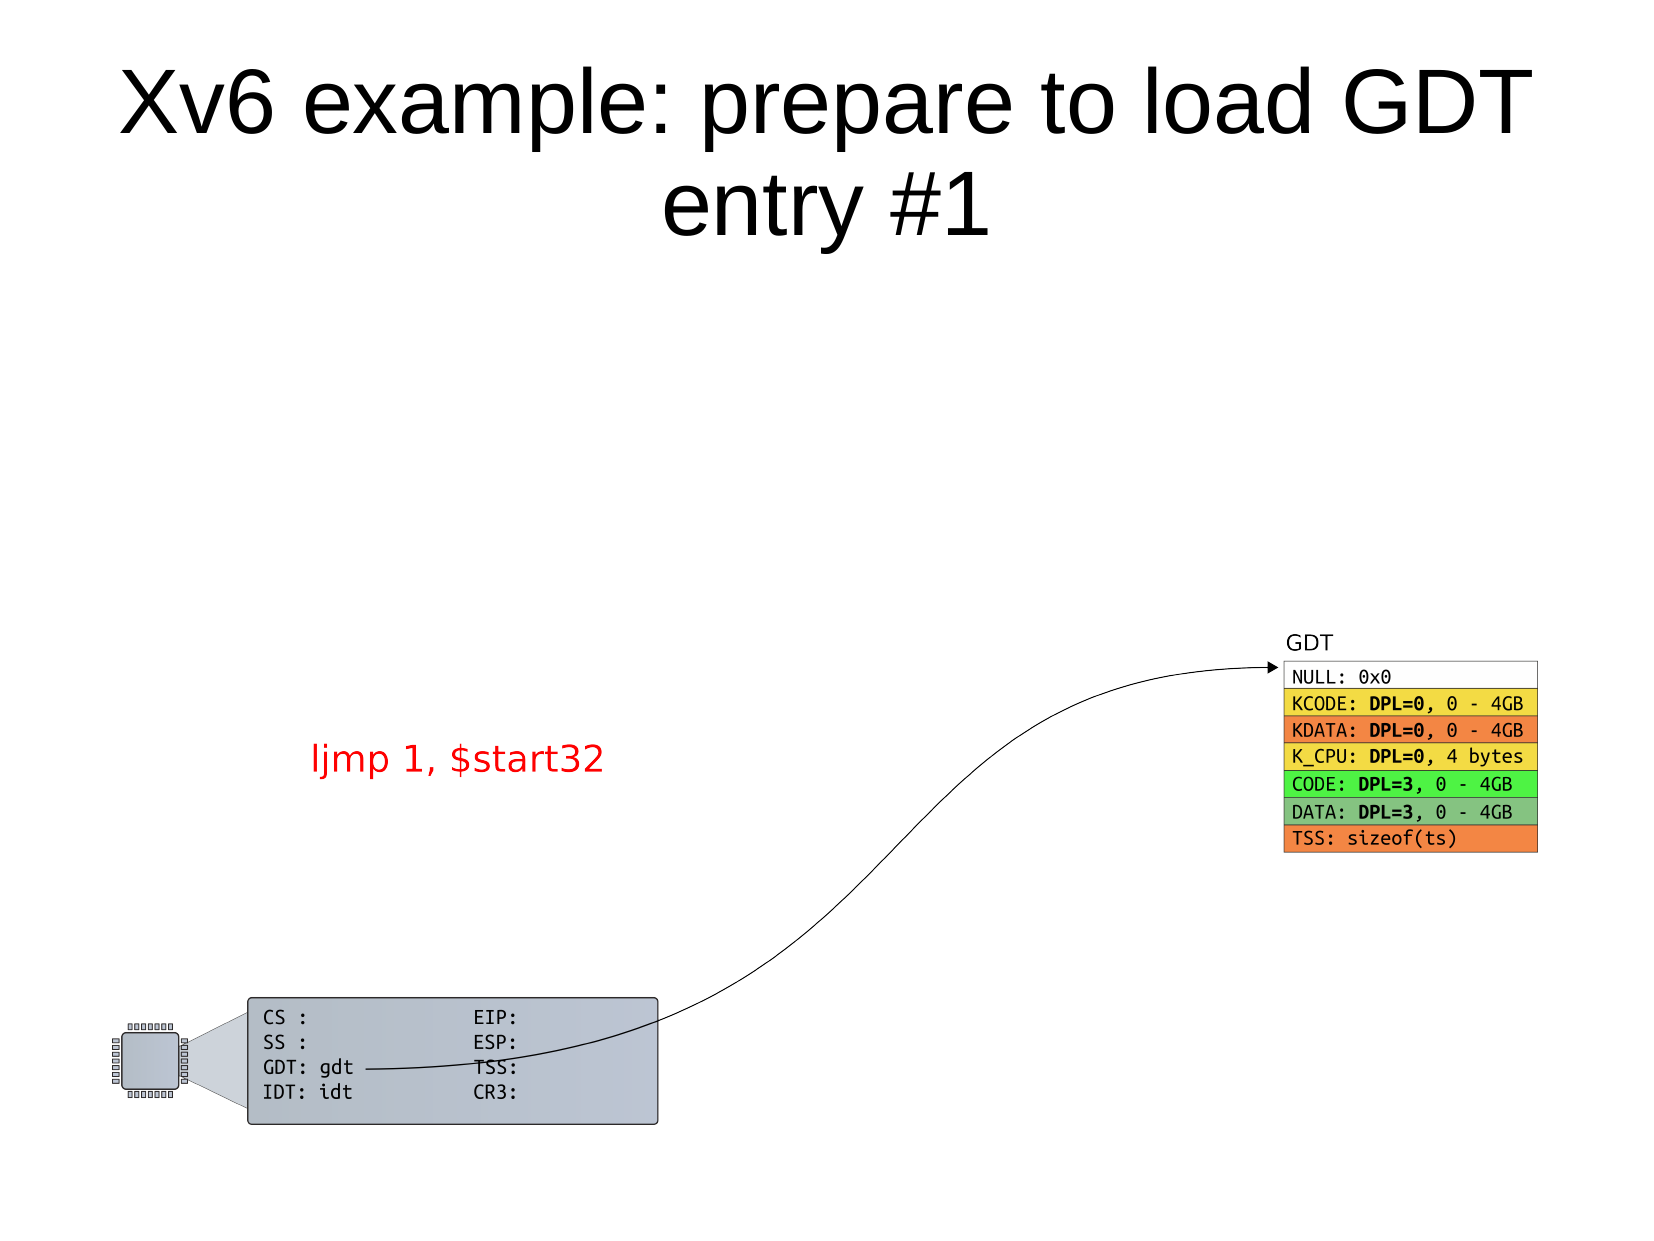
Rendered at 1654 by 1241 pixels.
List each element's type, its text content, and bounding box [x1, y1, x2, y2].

title Xv6 example: prepare to load GDT entry #1 [82, 49, 1571, 257]
picture [112, 634, 1538, 1126]
